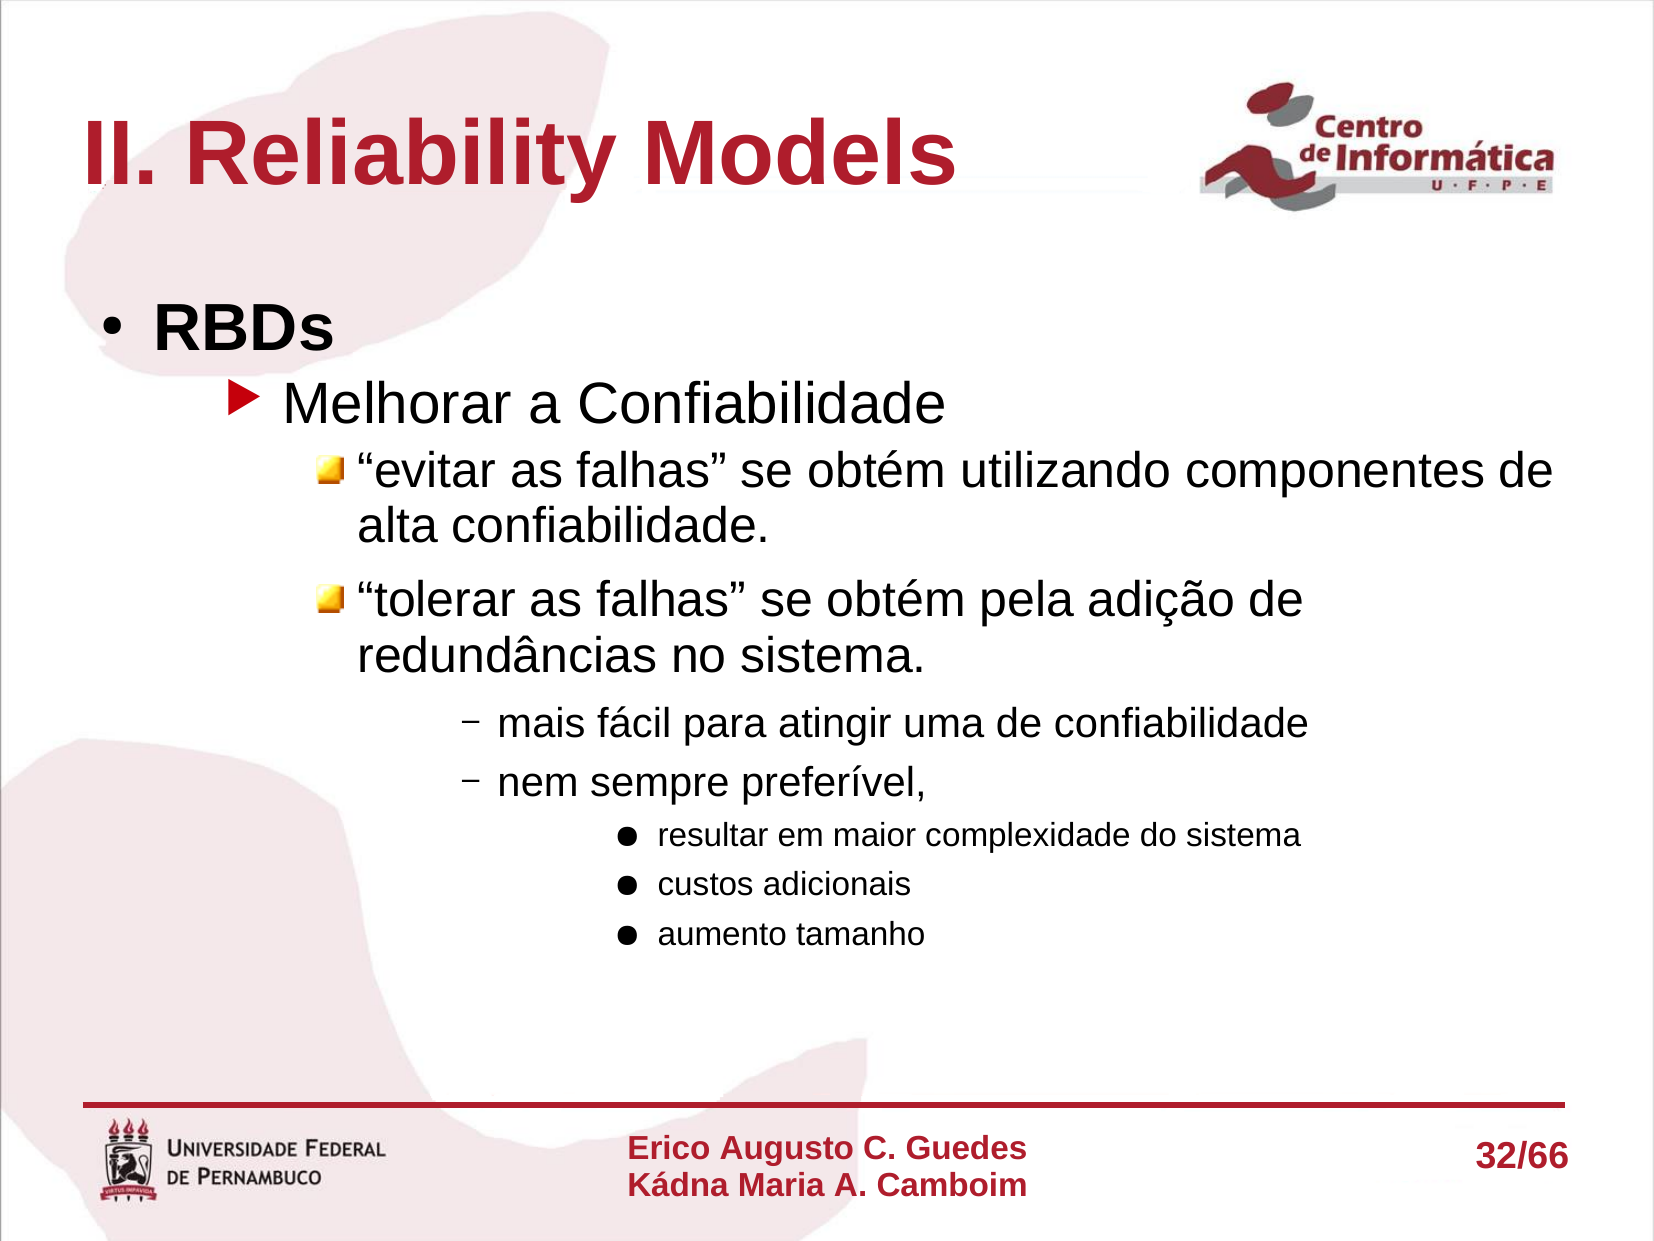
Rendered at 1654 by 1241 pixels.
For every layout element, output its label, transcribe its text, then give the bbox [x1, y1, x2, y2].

title II. Reliability Models [82, 56, 1571, 250]
picture [0, 0, 1654, 1241]
list RBDs Melhorar a Confiabilidade “evitar as falhas” se obtém utilizando componentes de alta confiabilidade. “tolerar as falhas” se obtém pela adição de redundâncias no sistema. mais fácil para atingir uma de confiabilidade nem sempre preferível, ● resultar em maior complexidade do sistema ● custos adicionais ● aumento tamanho [82, 290, 1571, 1094]
